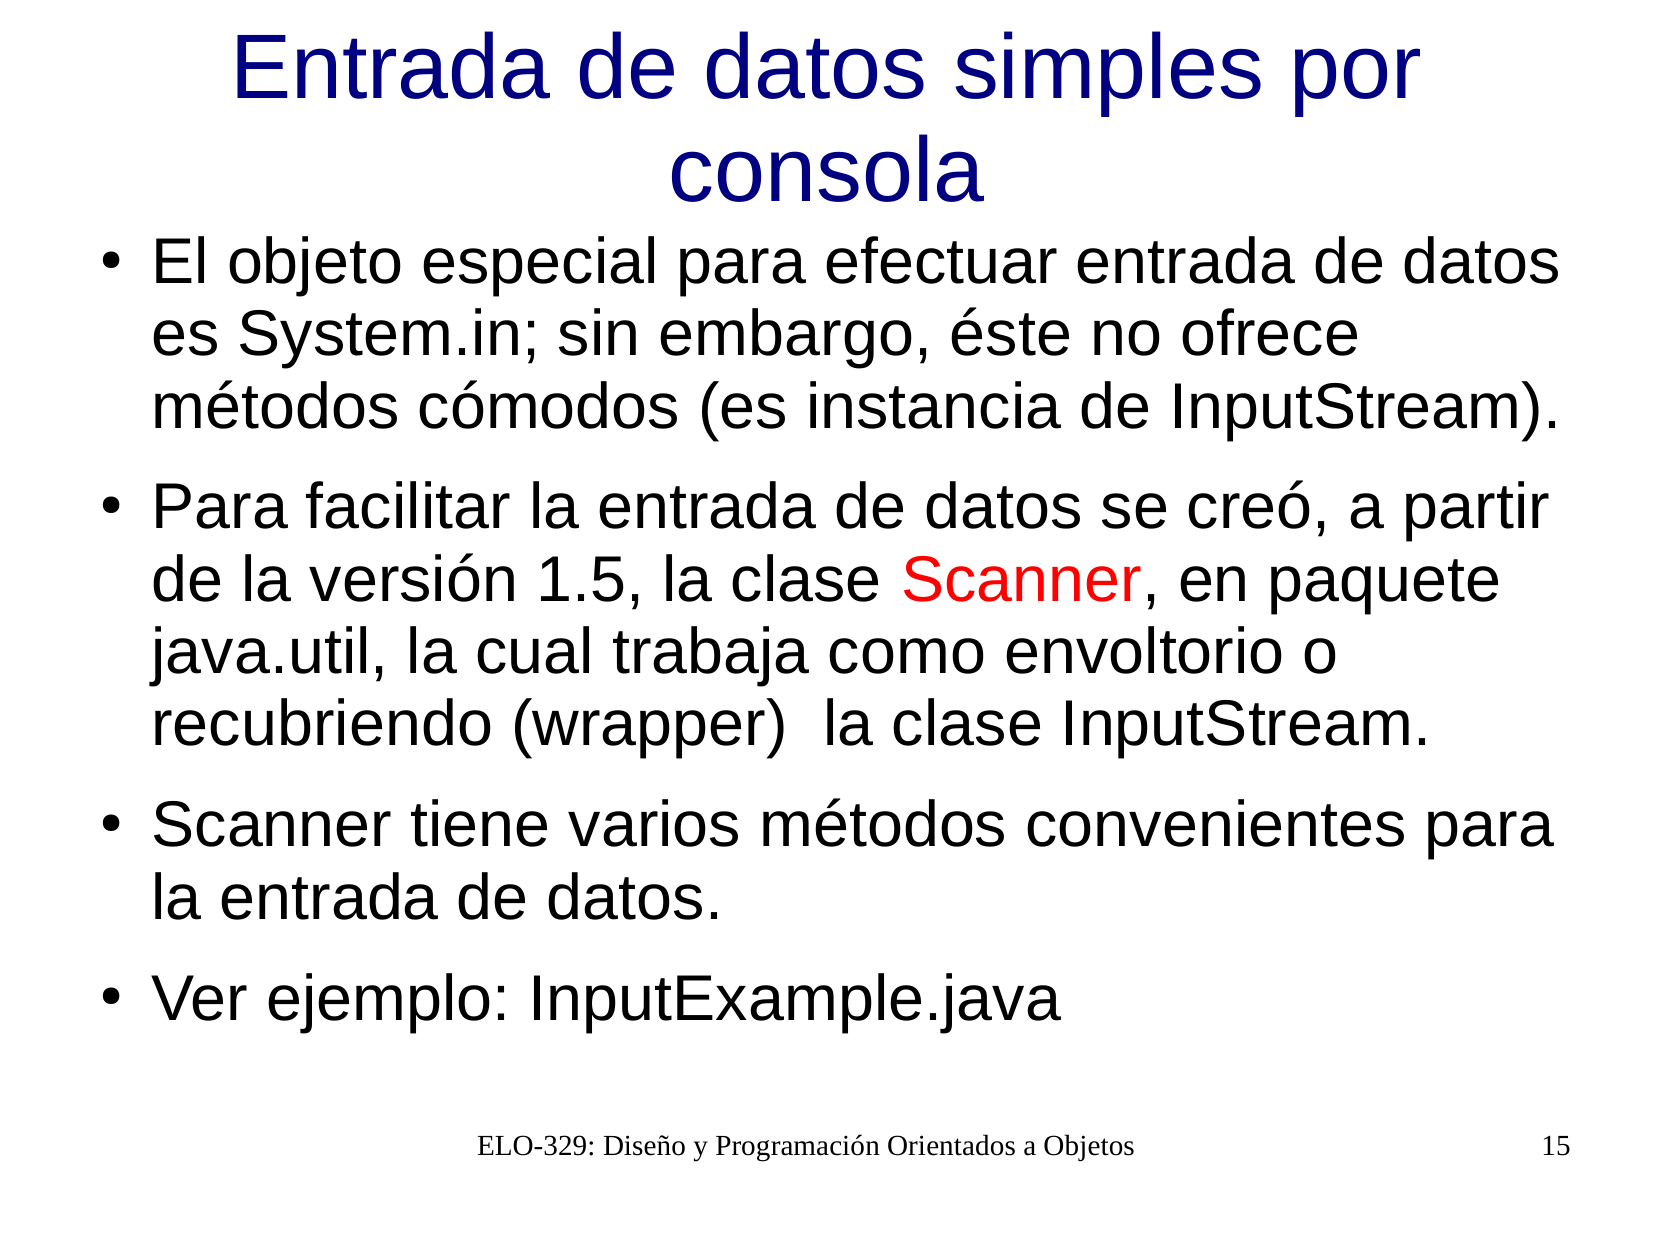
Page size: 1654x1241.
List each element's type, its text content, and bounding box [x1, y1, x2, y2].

title Entrada de datos simples por consola [82, 4, 1571, 225]
list El objeto especial para efectuar entrada de datos es System.in; sin embargo, éste no ofrece métodos cómodos (es instancia de InputStream). Para facilitar la entrada de datos se creó, a partir de la versión 1.5, la clase Scanner, en paquete java.util, la cual trabaja como envoltorio o recubriendo (wrapper) la clase InputStream. Scanner tiene varios métodos convenientes para la entrada de datos. Ver ejemplo: InputExample.java [82, 225, 1571, 1088]
